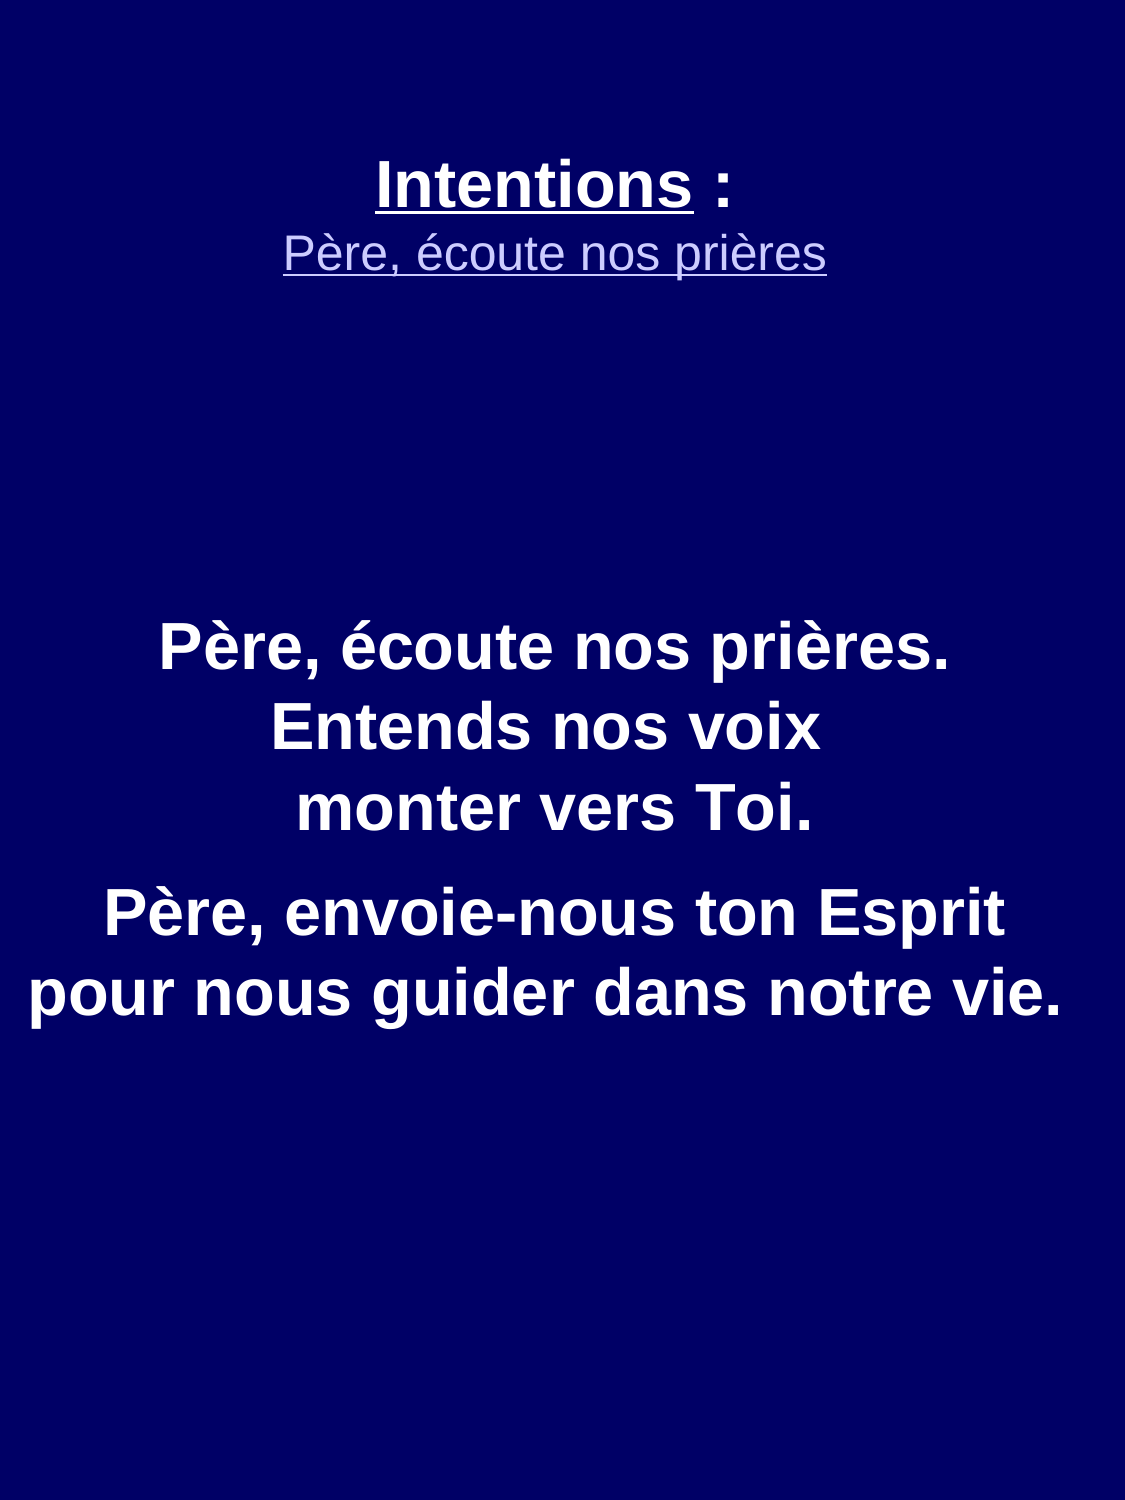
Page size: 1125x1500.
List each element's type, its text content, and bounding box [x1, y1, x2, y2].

text_box Intentions : Père, écoute nos prières Père, écoute nos prières. Entends nos voix monter vers Toi. Père, envoie-nous ton Esprit pour nous guider dans notre vie. [11, 132, 1099, 1218]
